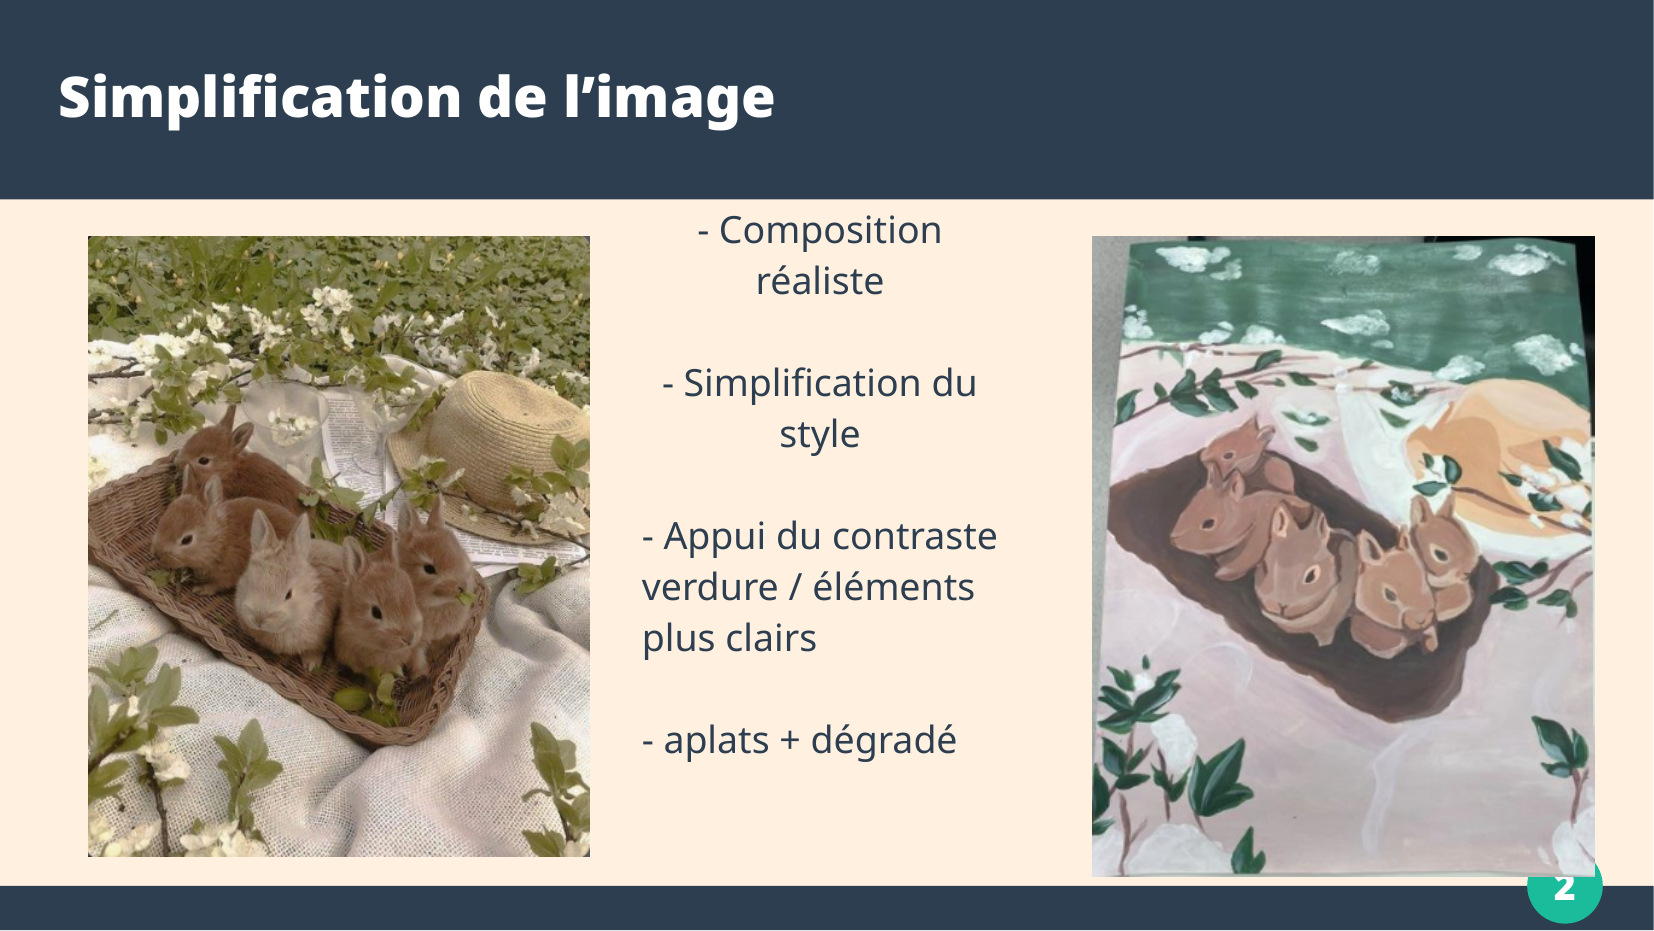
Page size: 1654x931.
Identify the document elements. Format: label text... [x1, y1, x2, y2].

picture [1092, 236, 1595, 877]
picture [88, 236, 590, 857]
title Simplification de l’image [59, 37, 1595, 155]
text_box - Composition réaliste - Simplification du style - Appui du contraste verdure / éléments plus clairs - aplats + dégradé [627, 265, 1034, 754]
